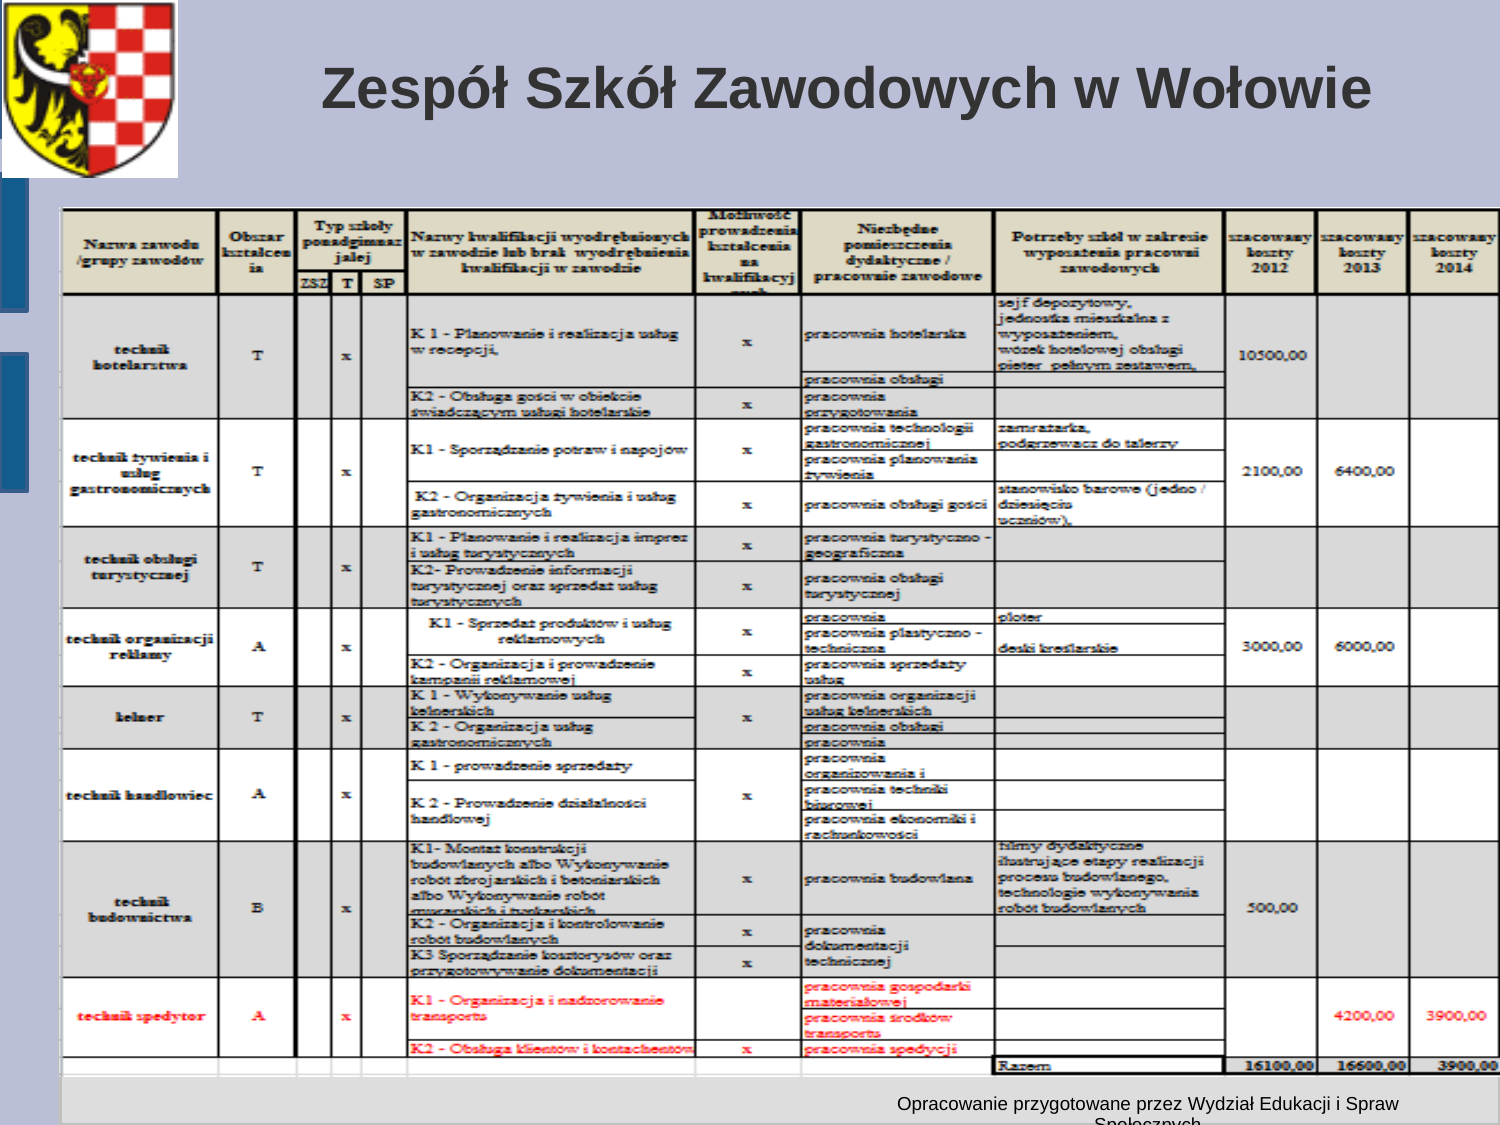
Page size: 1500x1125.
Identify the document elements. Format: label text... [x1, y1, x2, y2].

title Zespół Szkół Zawodowych w Wołowie [206, 29, 1488, 148]
chart [59, 208, 1500, 1077]
picture [2, 0, 178, 178]
text_box Opracowanie przygotowane przez Wydział Edukacji i Spraw Społecznych [826, 1086, 1469, 1123]
